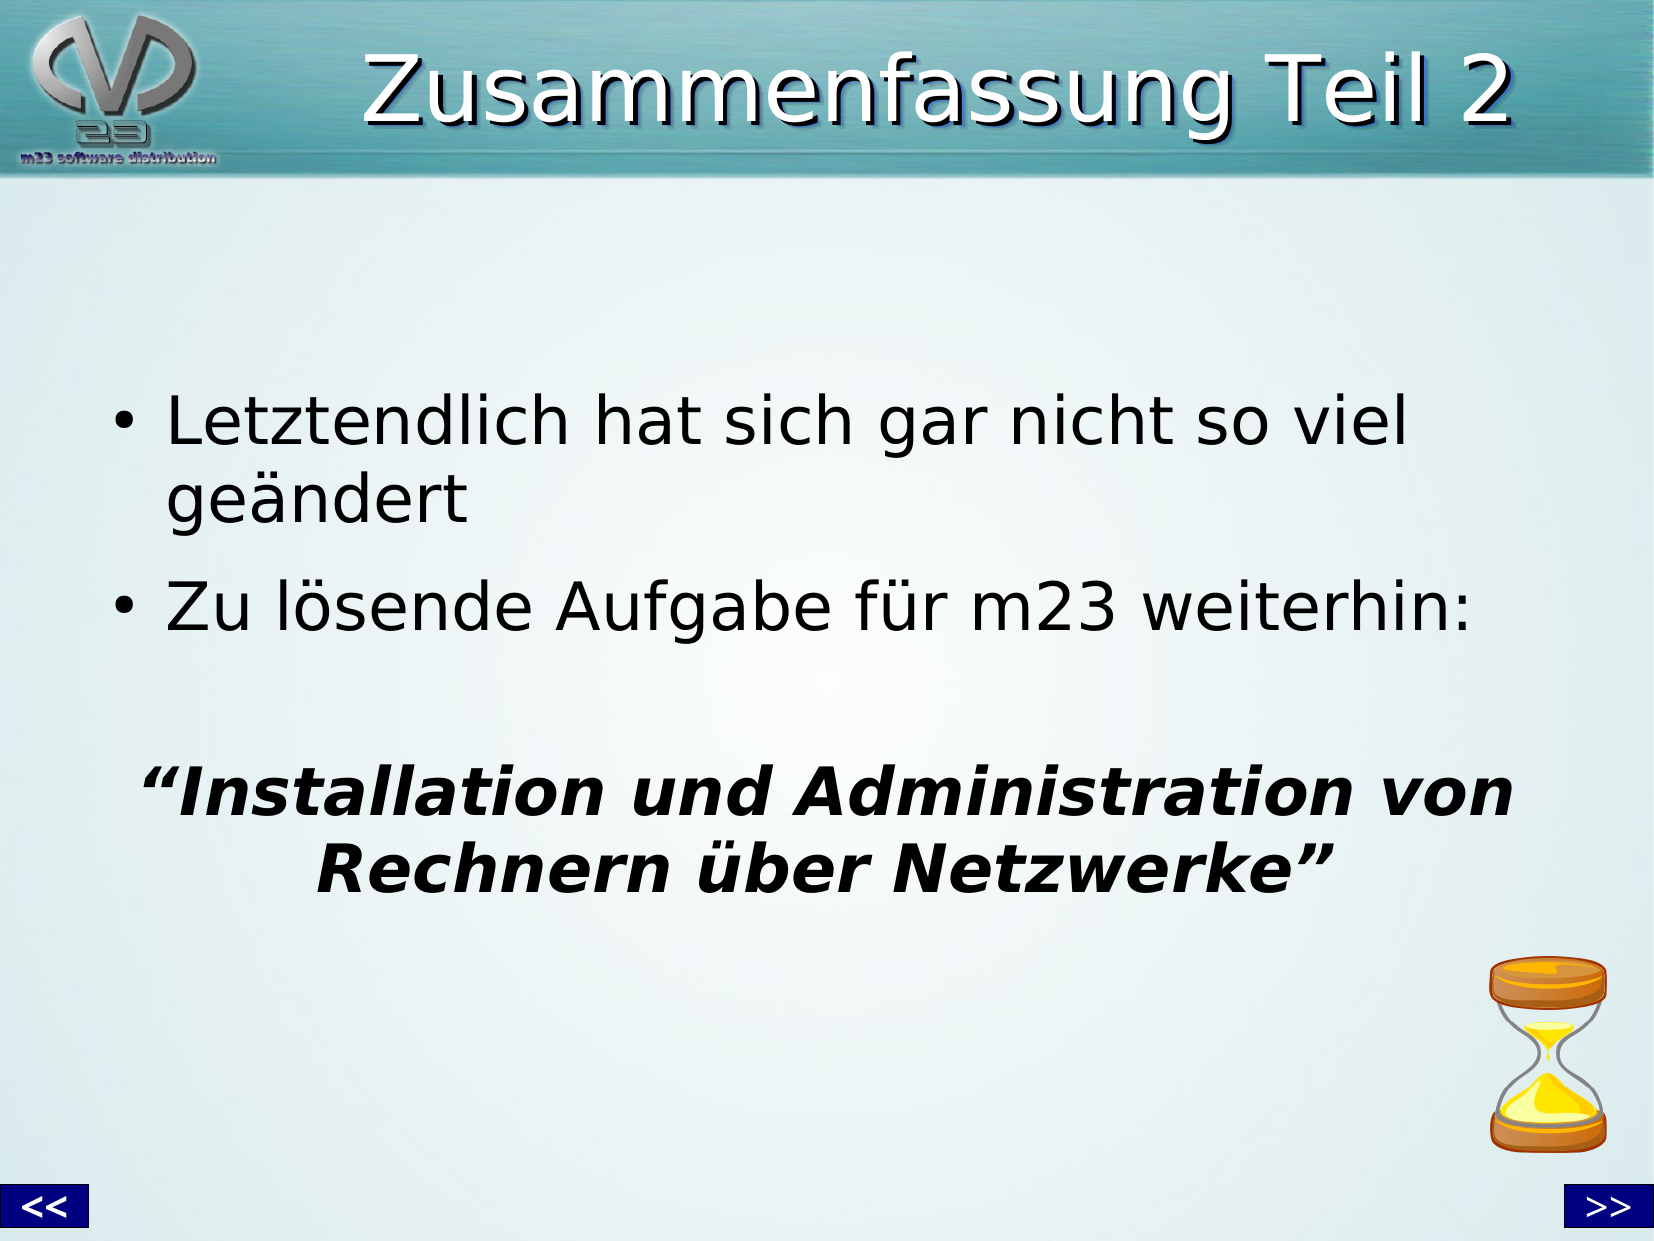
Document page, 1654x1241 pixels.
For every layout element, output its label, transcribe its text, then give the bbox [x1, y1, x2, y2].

title Zusammenfassung Teil 2 [224, 2, 1654, 178]
list Letztendlich hat sich gar nicht so viel geändert Zu lösende Aufgabe für m23 weiterhin: “Installation und Administration von Rechnern über Netzwerke” [94, 382, 1560, 988]
picture [0, 0, 1654, 1241]
